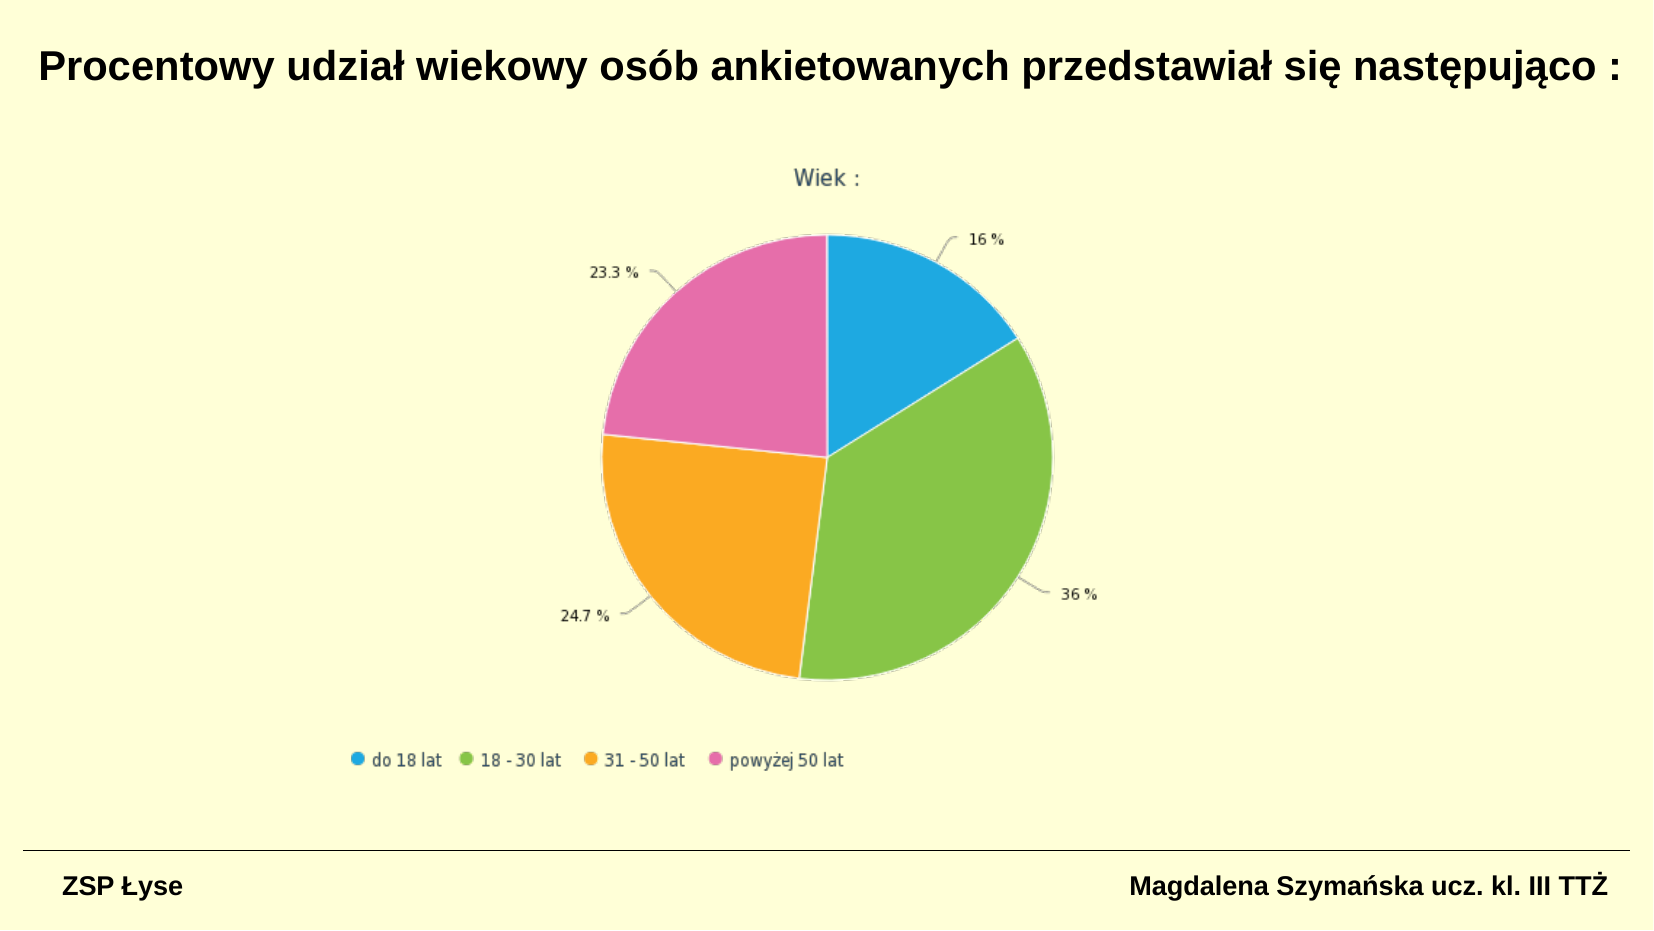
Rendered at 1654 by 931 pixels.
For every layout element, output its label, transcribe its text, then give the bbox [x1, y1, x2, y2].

text_box Procentowy udział wiekowy osób ankietowanych przedstawiał się następująco : [23, 35, 1654, 144]
text_box ZSP Łyse Magdalena Szymańska ucz. kl. III TTŻ [47, 863, 1625, 921]
picture [318, 144, 1337, 804]
